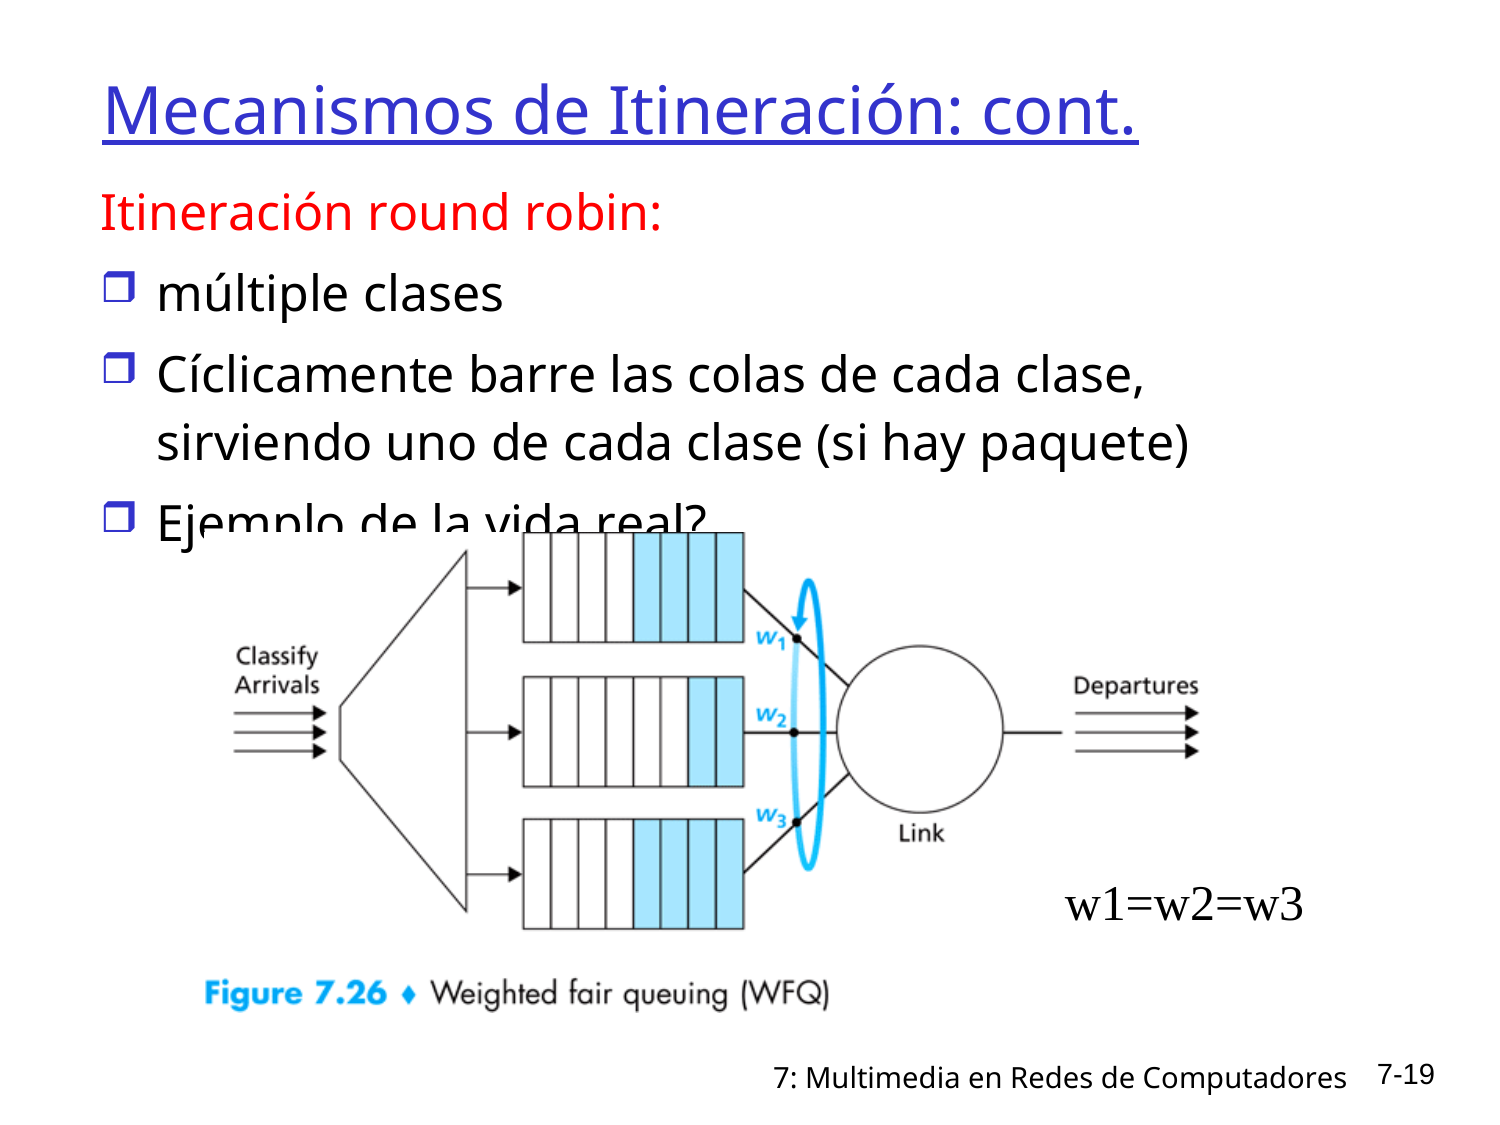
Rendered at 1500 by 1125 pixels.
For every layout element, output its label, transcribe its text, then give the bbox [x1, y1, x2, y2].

title Mecanismos de Itineración: cont. [87, 37, 1363, 181]
list Itineración round robin: múltiple clases Cíclicamente barre las colas de cada clase, sirviendo uno de cada clase (si hay paquete) Ejemplo de la vida real? [85, 169, 1361, 514]
text_box w1=w2=w3 [1050, 862, 1351, 938]
picture [204, 532, 1201, 1013]
